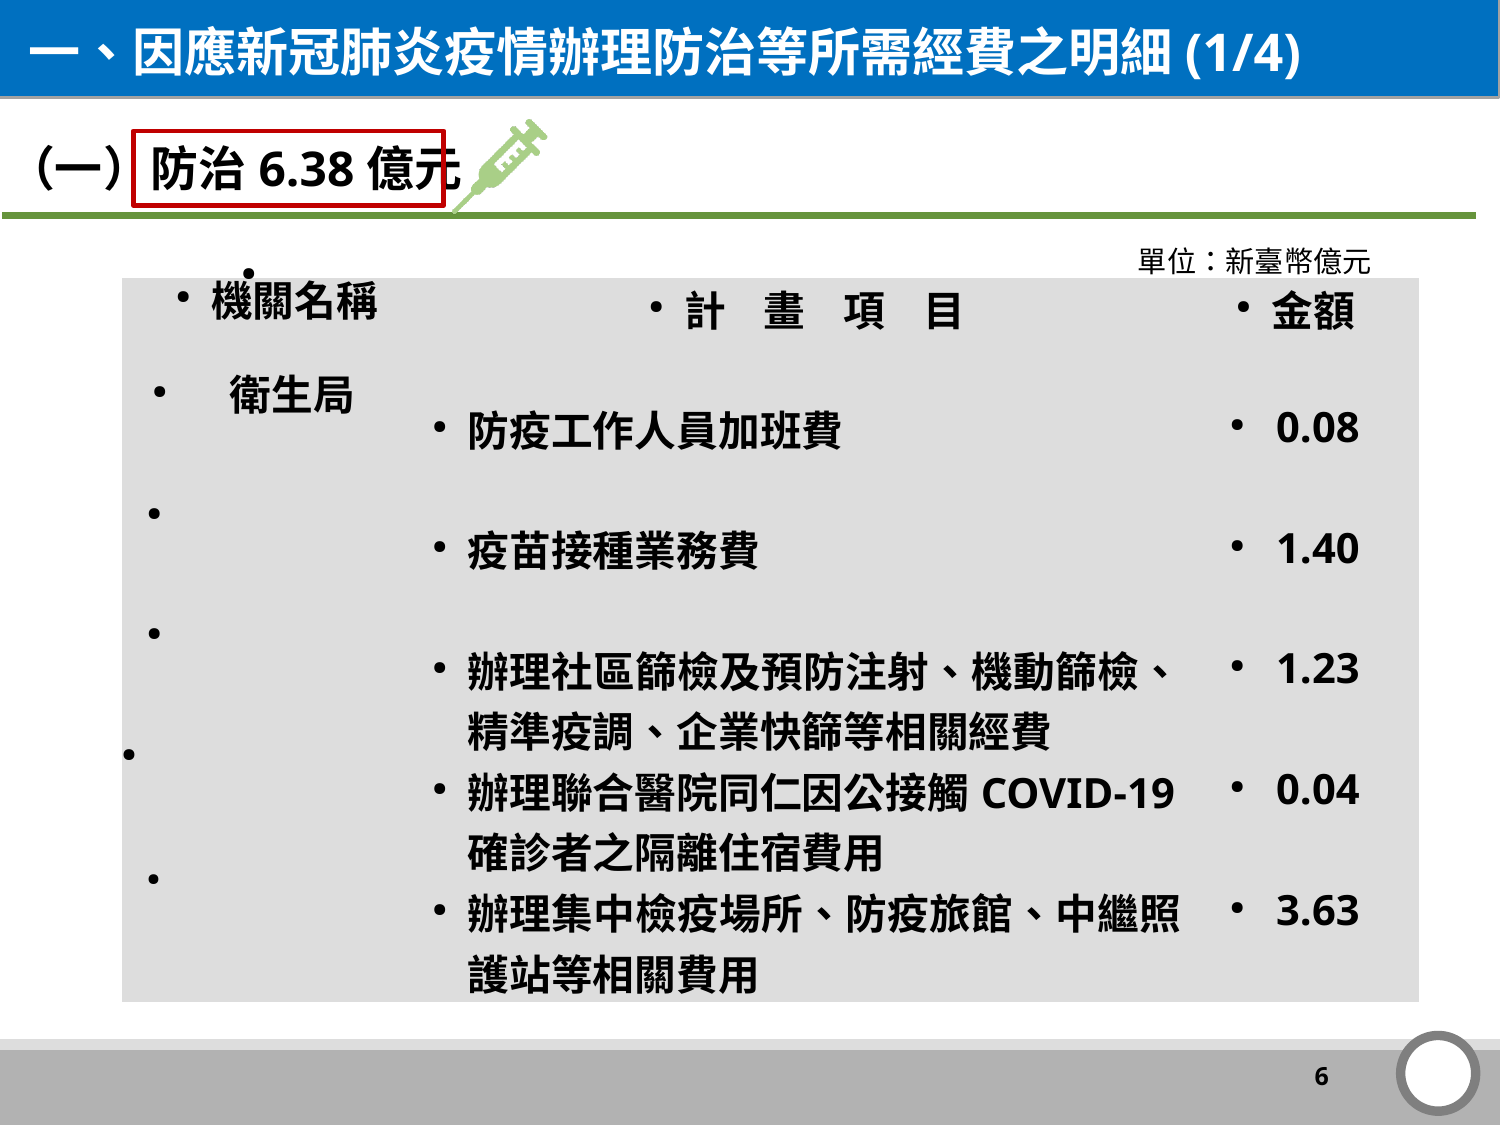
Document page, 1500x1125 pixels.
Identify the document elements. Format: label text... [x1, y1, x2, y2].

text_box [0, 0, 1499, 97]
table_header 機關名稱 [122, 278, 432, 398]
table_cell 0.04 [1182, 760, 1419, 881]
text_box （一）防治6.38億元 [0, 131, 131, 205]
table_cell 0.08 [1182, 398, 1419, 518]
text_box [1413, 1035, 1476, 1104]
table_cell 3.63 [1182, 881, 1419, 1002]
text_box （一）防治6.38億元 [136, 133, 441, 203]
text_box （一）防治6.38億元 [446, 131, 516, 205]
table_cell 1.23 [1182, 639, 1419, 760]
table_cell 衛生局 [254, 398, 262, 409]
text_box [1417, 1105, 1459, 1112]
table_cell [122, 760, 432, 881]
table_cell 1.40 [1182, 518, 1419, 639]
text_box 單位：新臺幣億元 [1137, 235, 1420, 284]
table_header 金額 [1182, 284, 1419, 398]
table_cell 辦理聯合醫院同仁因公接觸COVID-19確診者之隔離住宿費用 [432, 760, 1182, 881]
table_cell 辦理社區篩檢及預防注射、機動篩檢、精準疫調、企業快篩等相關經費 [432, 639, 1182, 760]
table_cell 衛生局 [122, 398, 432, 518]
table_cell [122, 518, 432, 639]
table_cell [122, 881, 432, 1002]
table_cell [122, 639, 432, 760]
table_cell 辦理集中檢疫場所、防疫旅館、中繼照護站等相關費用 [432, 881, 1182, 1002]
text_box 6 [1299, 1045, 1461, 1105]
picture [442, 109, 556, 223]
text_box 一、因應新冠肺炎疫情辦理防治等所需經費之明細(1/4) [13, 11, 1476, 90]
table_cell 防疫工作人員加班費 [432, 398, 1182, 518]
table_cell 疫苗接種業務費 [432, 518, 1182, 639]
table_header 計 畫 項 目 [432, 278, 1182, 398]
